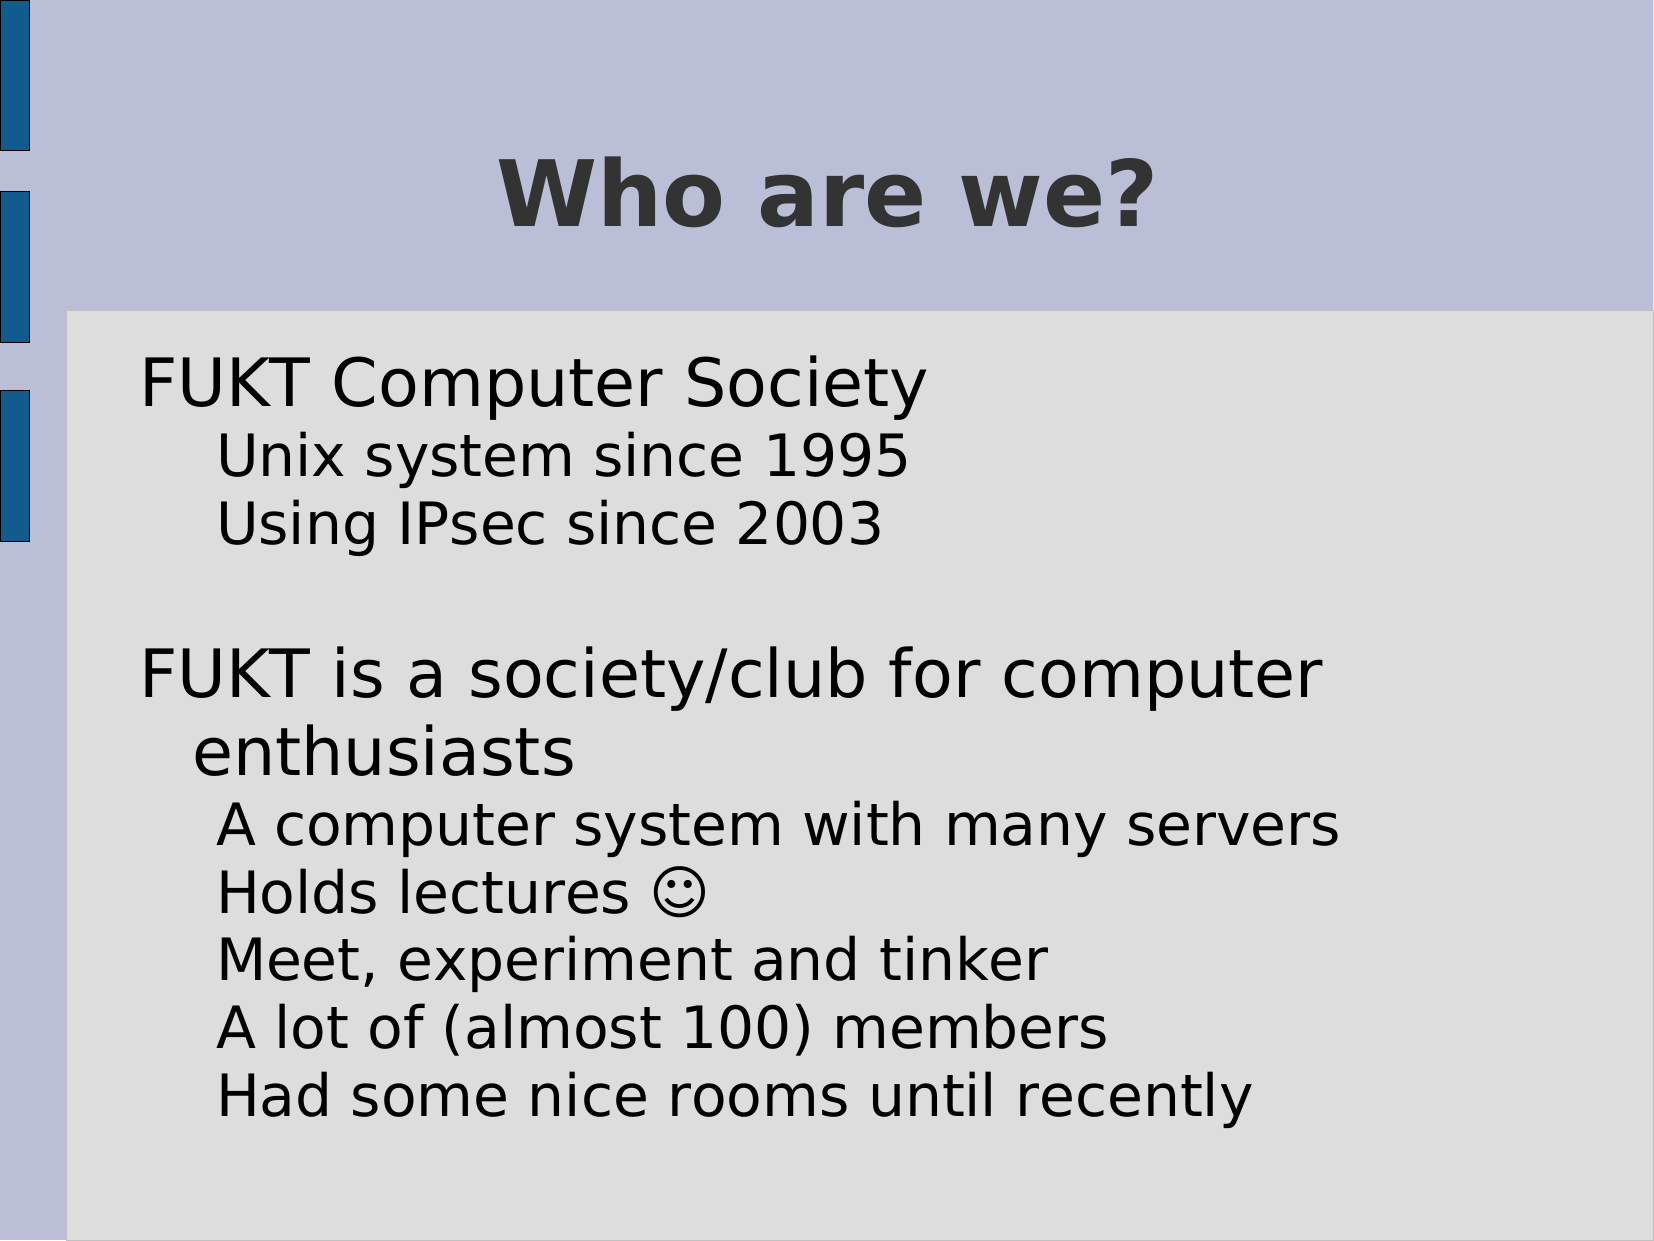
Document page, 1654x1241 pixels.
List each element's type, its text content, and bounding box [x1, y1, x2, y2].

list FUKT Computer Society Unix system since 1995 Using IPsec since 2003 FUKT is a society/club for computer enthusiasts A computer system with many servers Holds lectures ☺ Meet, experiment and tinker A lot of (almost 100) members Had some nice rooms until recently [121, 344, 1534, 1131]
title Who are we? [121, 91, 1534, 299]
